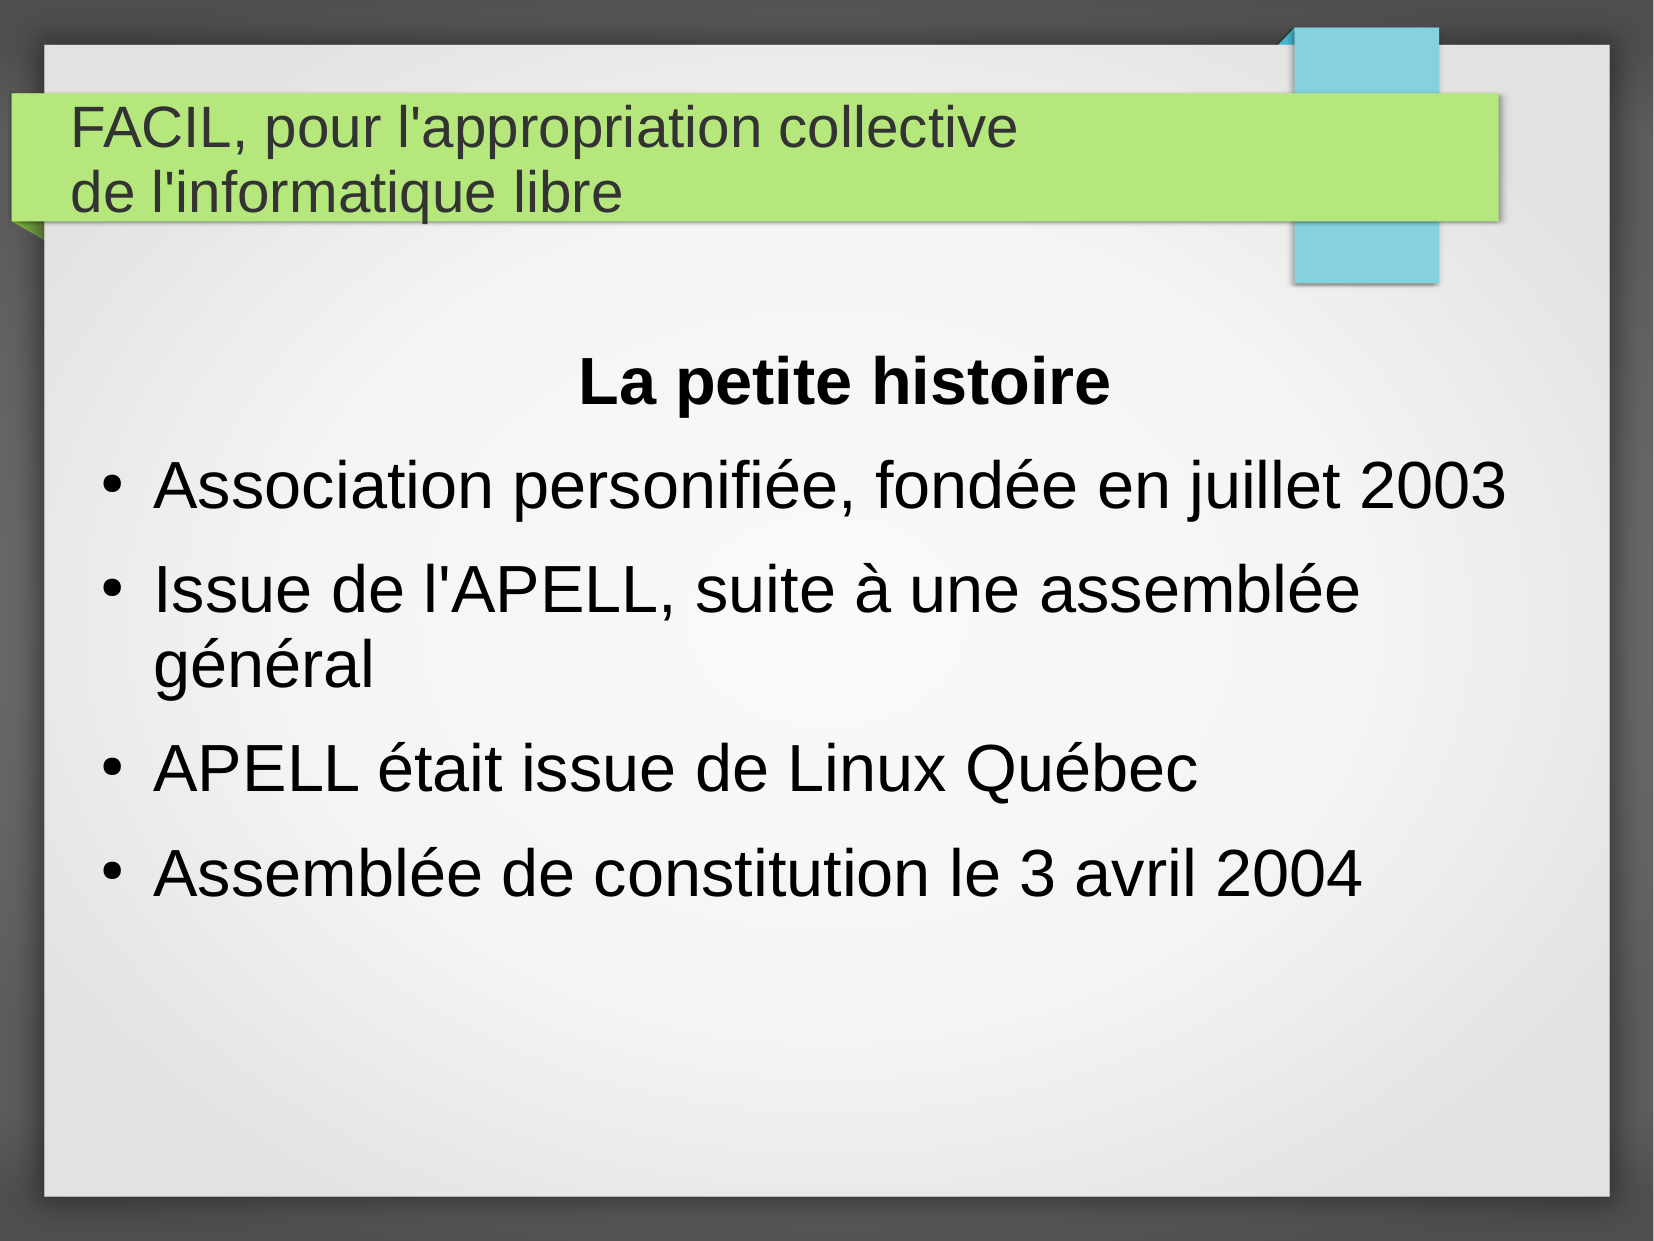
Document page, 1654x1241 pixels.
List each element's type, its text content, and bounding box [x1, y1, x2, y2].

list La petite histoire Association personifiée, fondée en juillet 2003 Issue de l'APELL, suite à une assemblée général APELL était issue de Linux Québec Assemblée de constitution le 3 avril 2004 [82, 343, 1538, 1063]
picture [0, 0, 1654, 1241]
title FACIL, pour l'appropriation collective de l'informatique libre [70, 94, 1229, 225]
